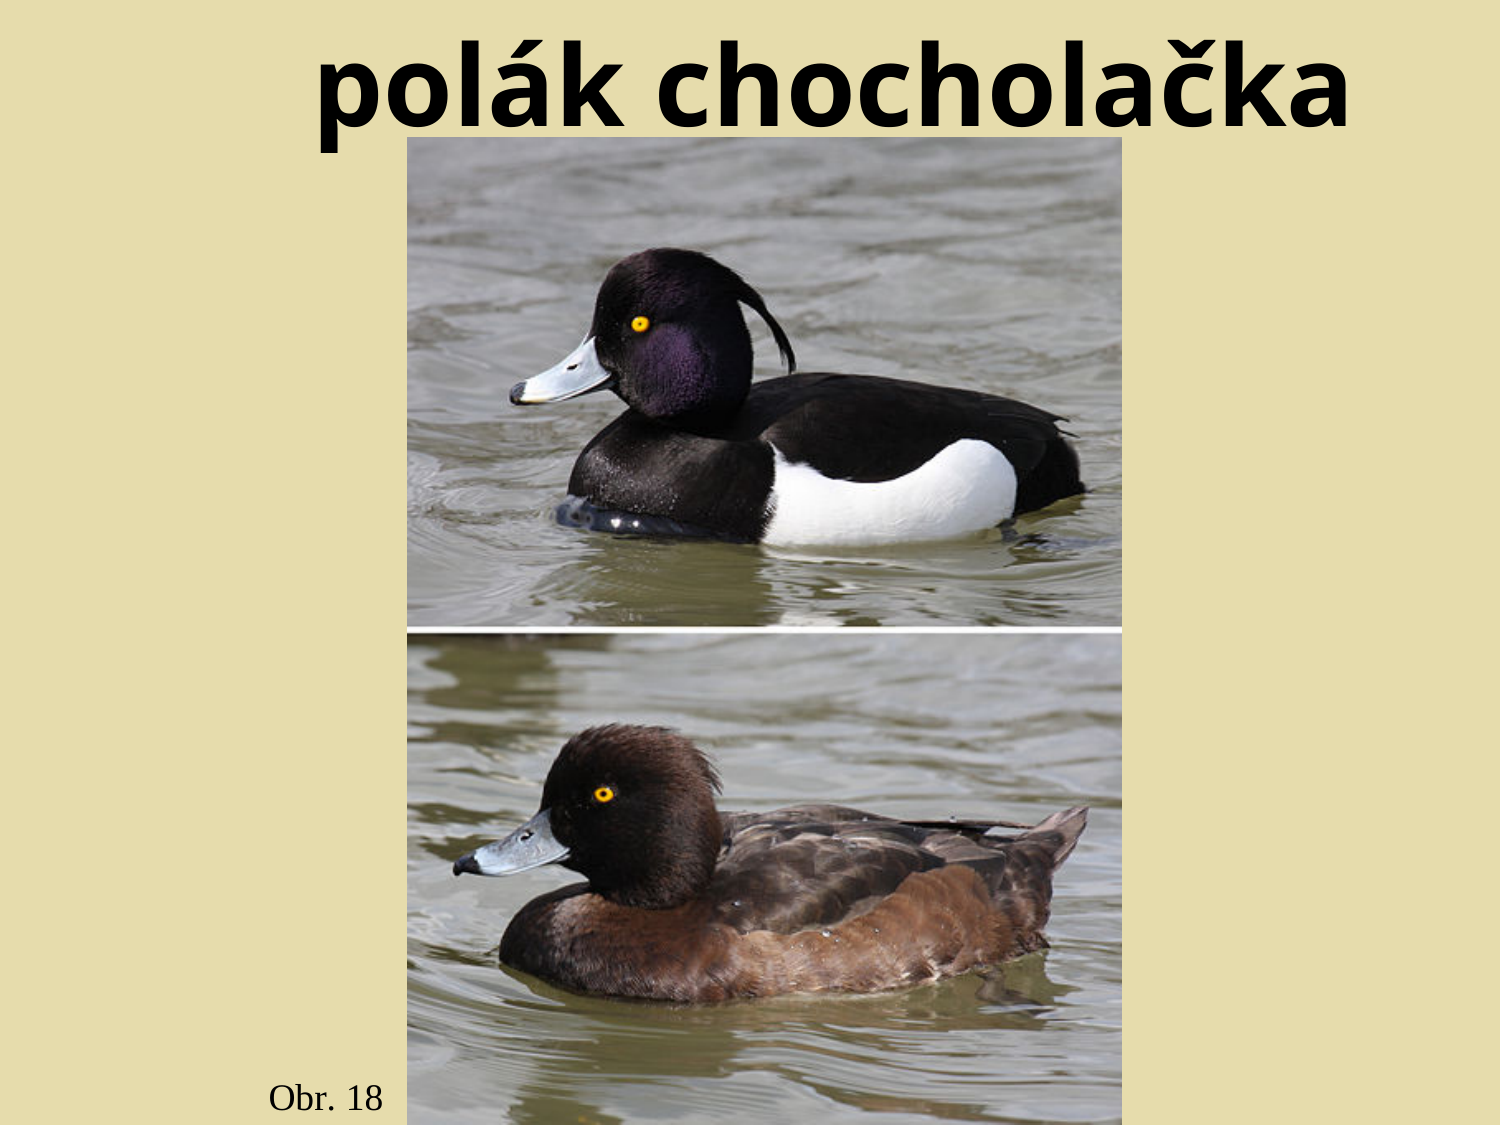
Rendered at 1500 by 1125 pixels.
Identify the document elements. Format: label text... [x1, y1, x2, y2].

text_box Obr. 18 [253, 1064, 420, 1125]
picture [407, 137, 1122, 1125]
title polák chocholačka [194, 0, 1474, 157]
